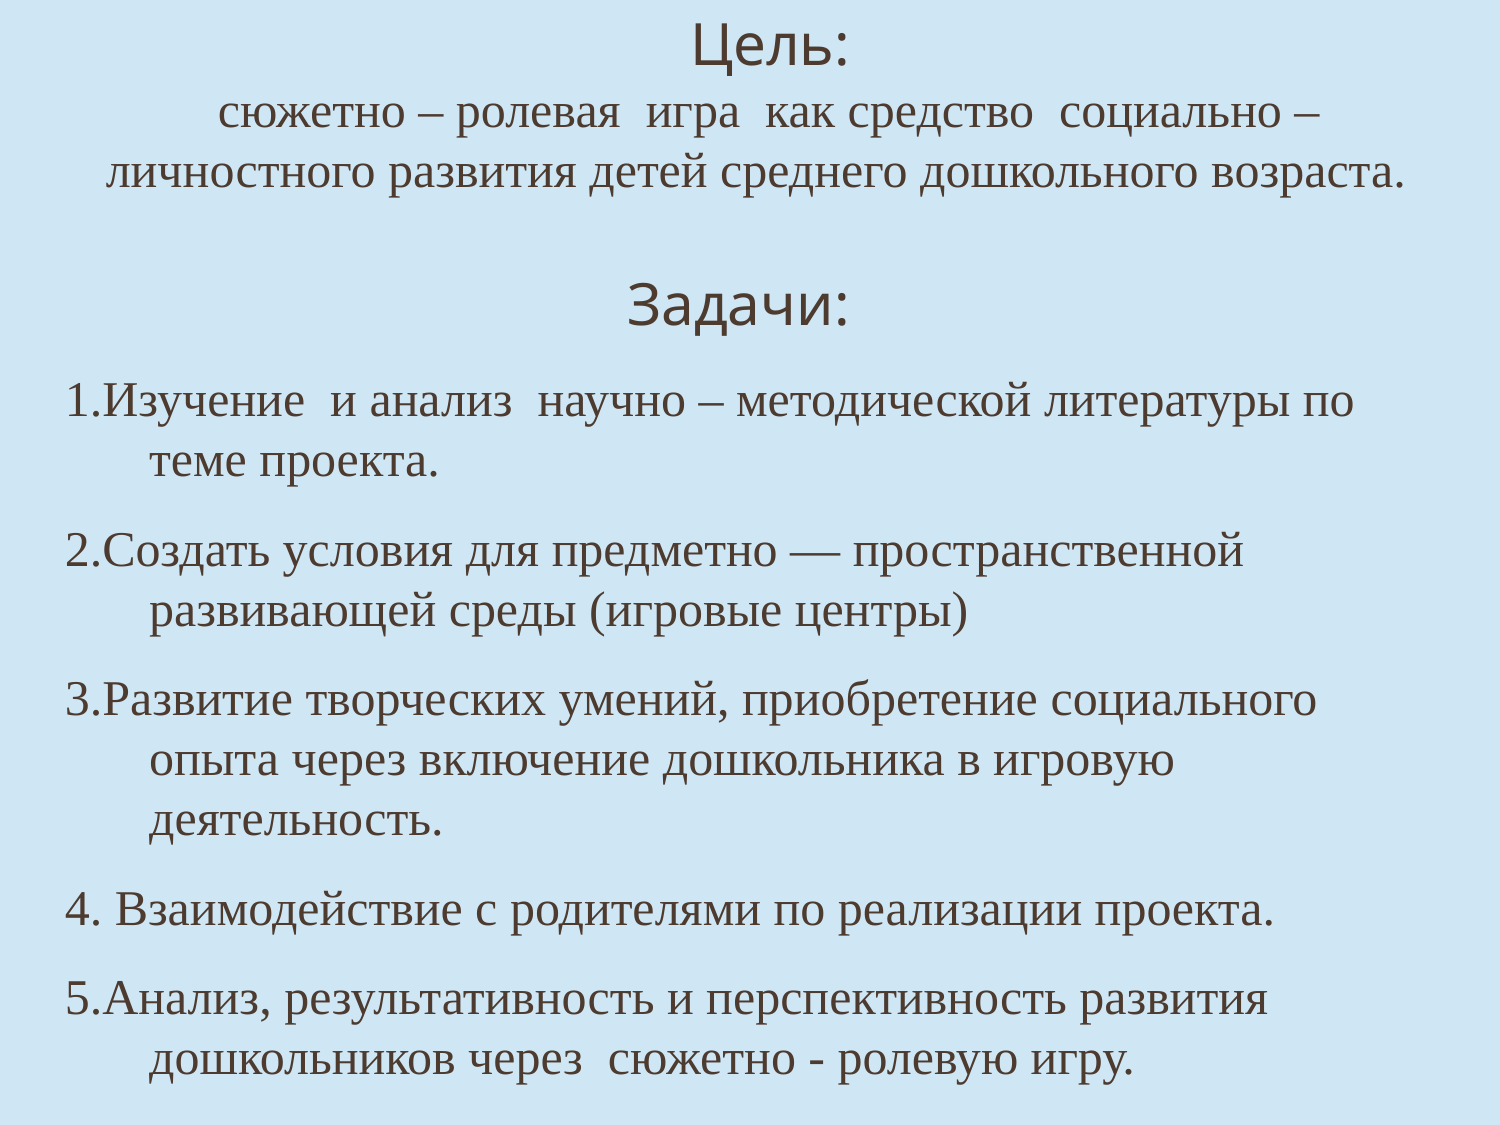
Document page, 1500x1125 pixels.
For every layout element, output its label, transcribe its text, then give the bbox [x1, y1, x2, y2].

title Цель: сюжетно – ролевая игра как средство социально – личностного развития детей среднего дошкольного возраста. [50, 0, 1475, 259]
list Задачи: 1.Изучение и анализ научно – методической литературы по теме проекта. 2.Создать условия для предметно — пространственной развивающей среды (игровые центры) 3.Развитие творческих умений, приобретение социального опыта через включение дошкольника в игровую деятельность. 4. Взаимодействие с родителями по реализации проекта. 5.Анализ, результативность и перспективность развития дошкольников через сюжетно - ролевую игру. [50, 259, 1475, 1022]
